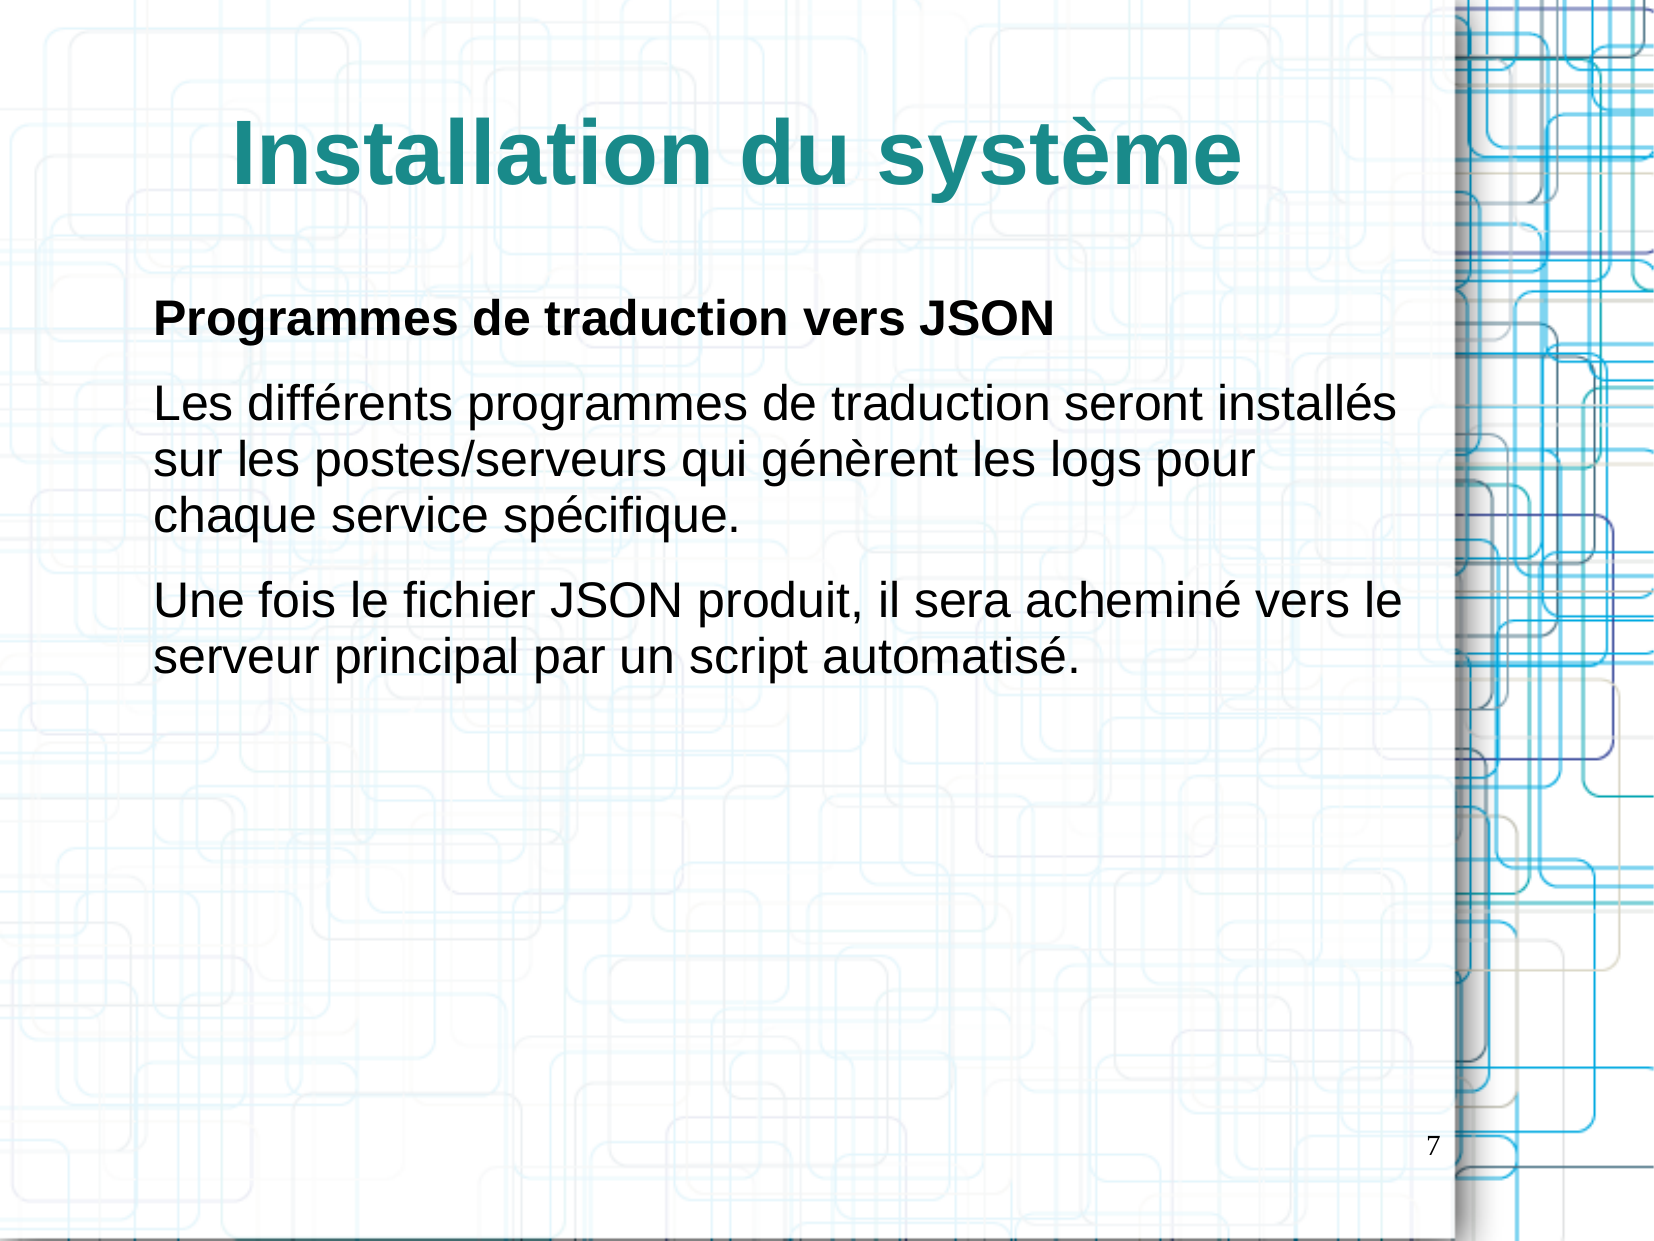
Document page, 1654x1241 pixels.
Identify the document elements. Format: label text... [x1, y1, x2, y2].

list Programmes de traduction vers JSON Les différents programmes de traduction seront installés sur les postes/serveurs qui génèrent les logs pour chaque service spécifique. Une fois le fichier JSON produit, il sera acheminé vers le serveur principal par un script automatisé. [82, 290, 1418, 995]
title Installation du système [59, 49, 1418, 257]
picture [0, 0, 1654, 1241]
